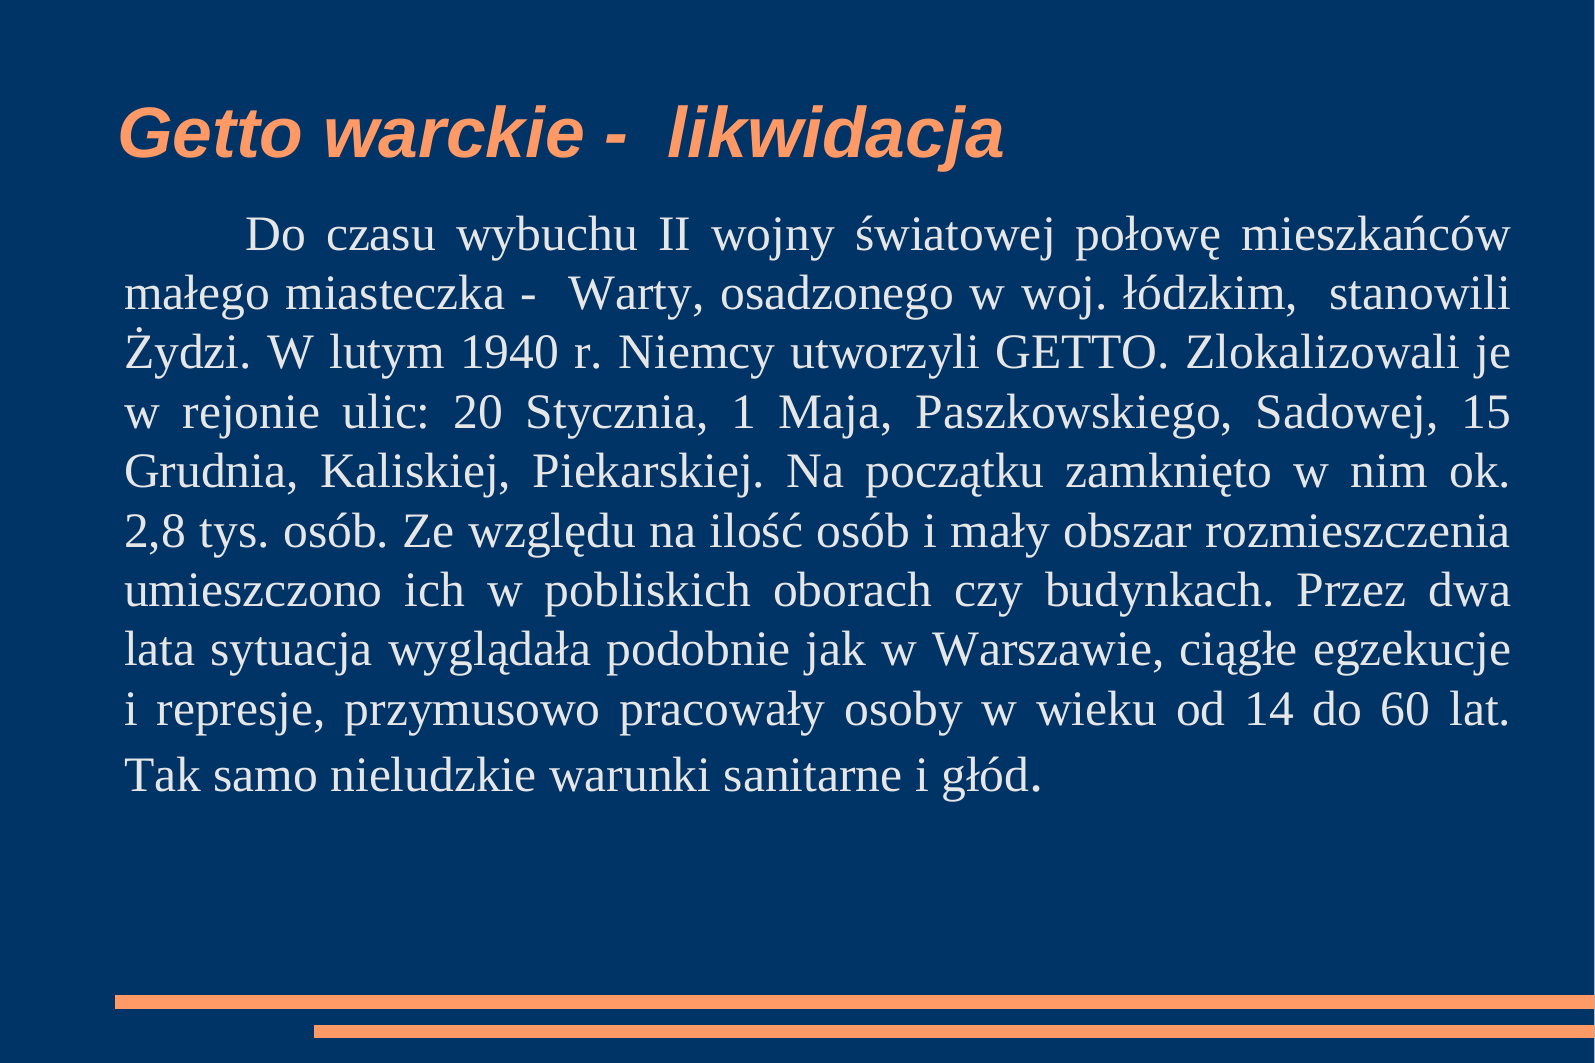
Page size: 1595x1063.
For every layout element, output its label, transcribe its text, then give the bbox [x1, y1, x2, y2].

list Do czasu wybuchu II wojny światowej połowę mieszkańców małego miasteczka - Warty, osadzonego w woj. łódzkim, stanowili Żydzi. W lutym 1940 r. Niemcy utworzyli GETTO. Zlokalizowali je w rejonie ulic: 20 Stycznia, 1 Maja, Paszkowskiego, Sadowej, 15 Grudnia, Kaliskiej, Piekarskiej. Na początku zamknięto w nim ok. 2,8 tys. osób. Ze względu na ilość osób i mały obszar rozmieszczenia umieszczono ich w pobliskich oborach czy budynkach. Przez dwa lata sytuacja wyglądała podobnie jak w Warszawie, ciągłe egzekucje i represje, przymusowo pracowały osoby w wieku od 14 do 60 lat. Tak samo nieludzkie warunki sanitarne i głód. [124, 200, 1512, 934]
title Getto warckie - likwidacja [117, 39, 1479, 218]
